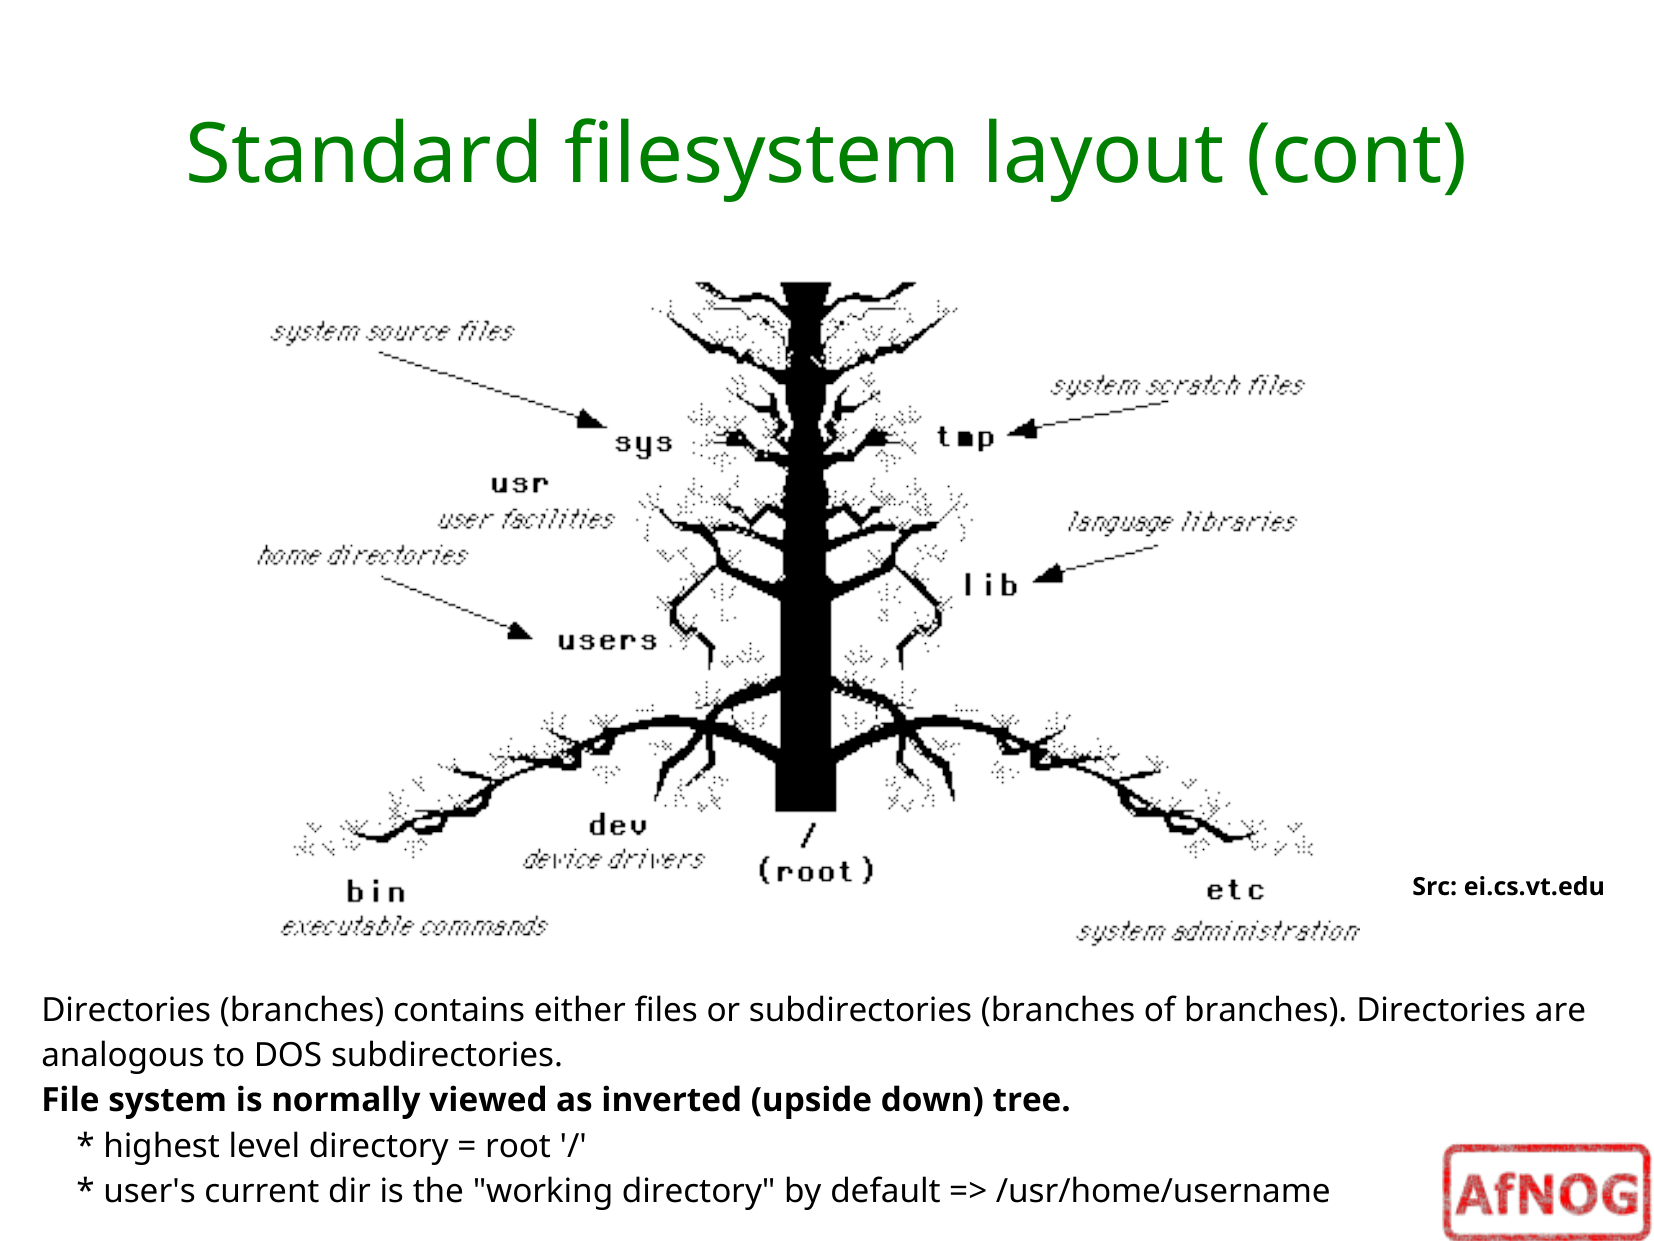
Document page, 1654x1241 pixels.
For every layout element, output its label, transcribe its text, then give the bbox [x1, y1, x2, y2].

picture [1441, 1141, 1654, 1241]
text_box Directories (branches) contains either files or subdirectories (branches of branches). Directories are analogous to DOS subdirectories. File system is normally viewed as inverted (upside down) tree. * highest level directory = root '/' * user's current dir is the "working directory" by default => /usr/home/username [41, 985, 1653, 1179]
text_box Src: ei.cs.vt.edu [1412, 869, 1643, 899]
title Standard filesystem layout (cont) [121, 46, 1534, 254]
picture [248, 280, 1360, 952]
